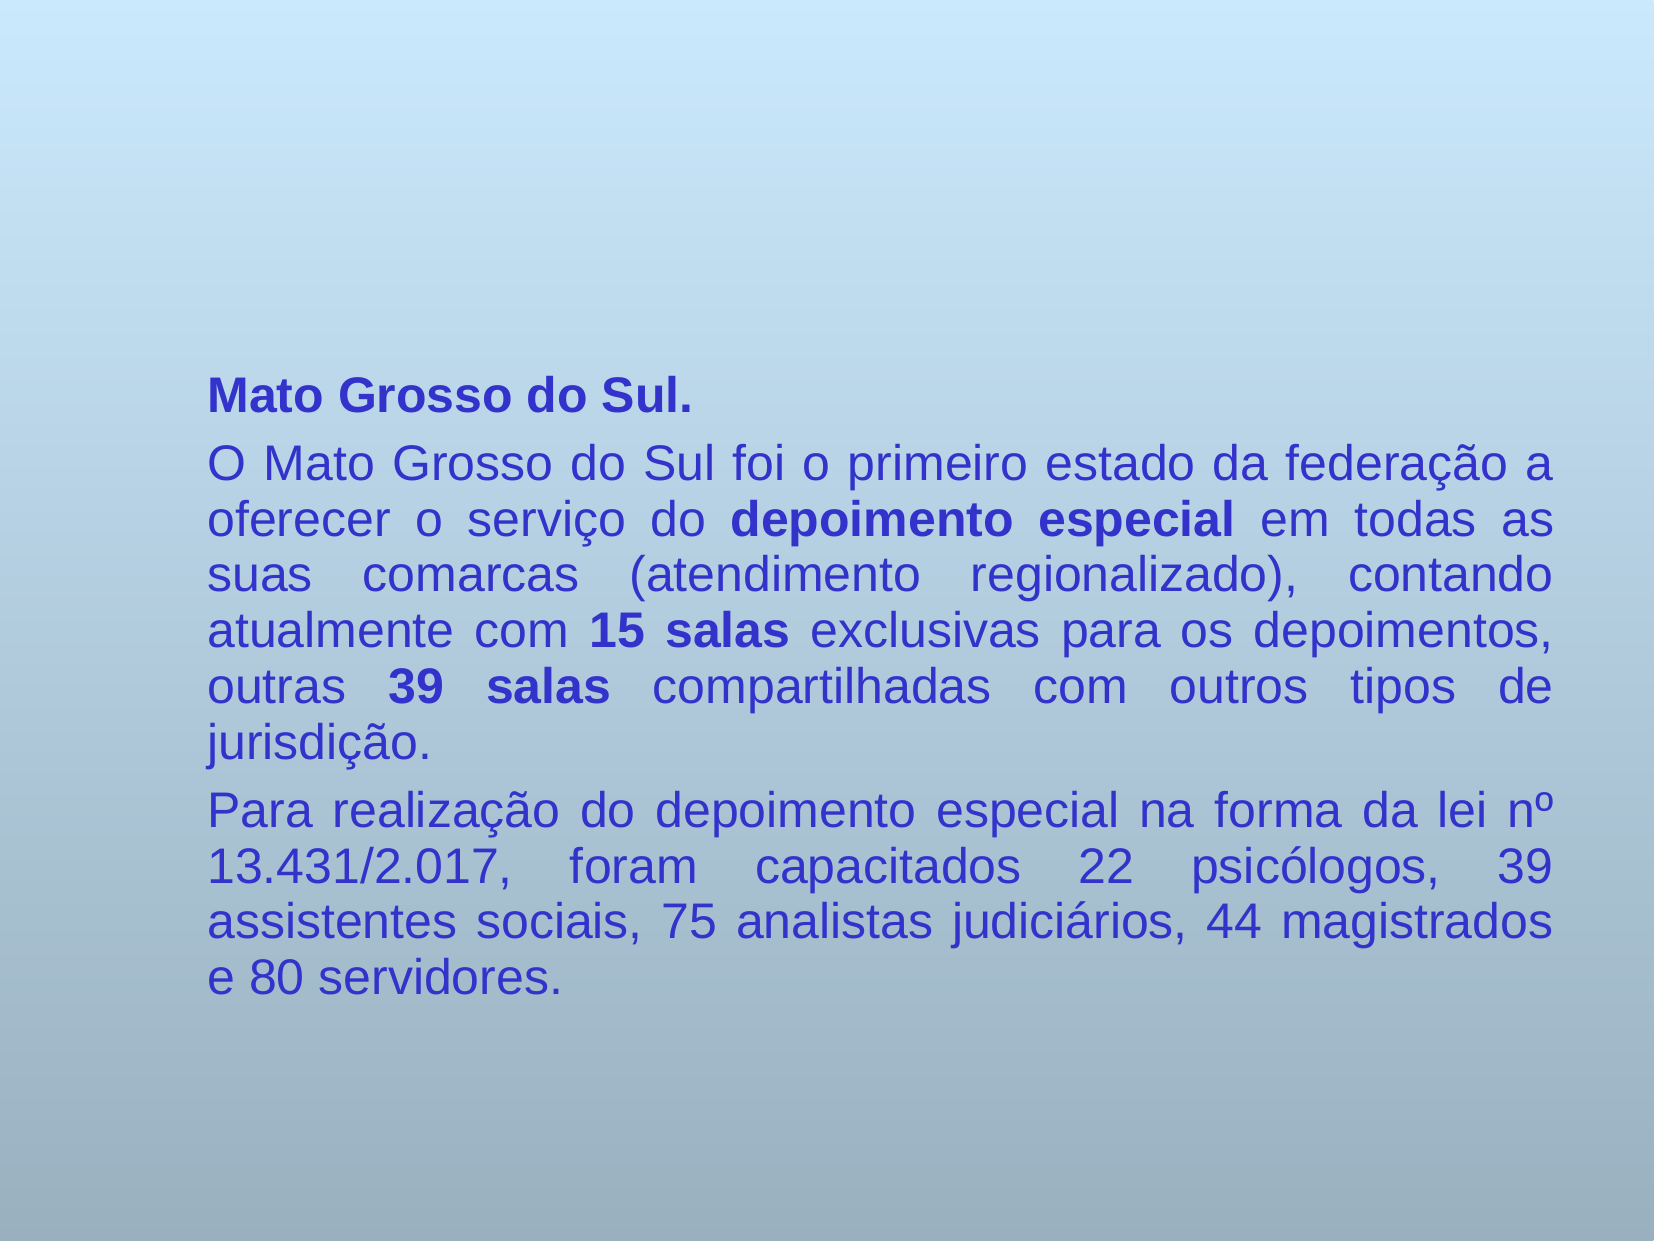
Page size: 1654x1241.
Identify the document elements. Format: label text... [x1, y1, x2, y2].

list Mato Grosso do Sul. O Mato Grosso do Sul foi o primeiro estado da federação a oferecer o serviço do depoimento especial em todas as suas comarcas (atendimento regionalizado), contando atualmente com 15 salas exclusivas para os depoimentos, outras 39 salas compartilhadas com outros tipos de jurisdição. Para realização do depoimento especial na forma da lei nº 13.431/2.017, foram capacitados 22 psicólogos, 39 assistentes sociais, 75 analistas judiciários, 44 magistrados e 80 servidores. [136, 364, 1569, 1194]
